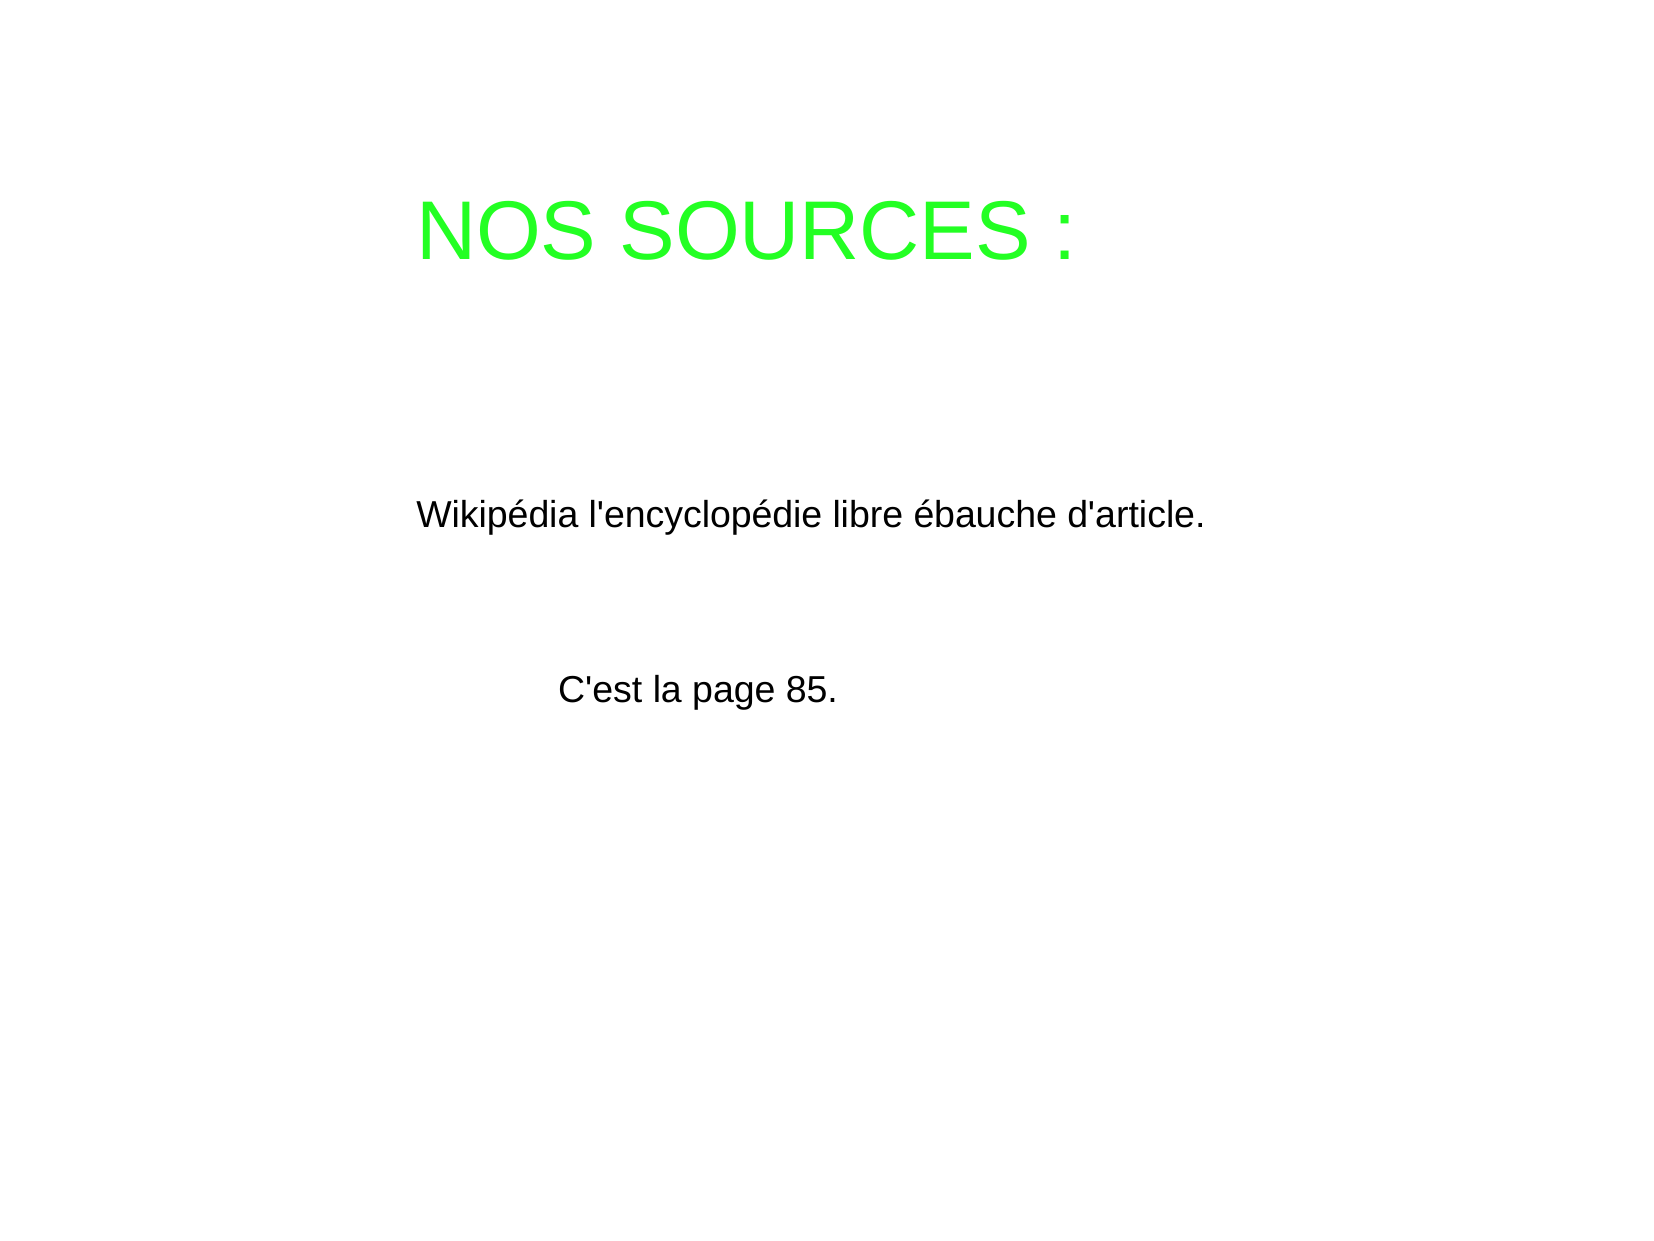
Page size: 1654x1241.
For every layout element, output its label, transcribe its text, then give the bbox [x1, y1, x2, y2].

text_box NOS SOURCES : [401, 177, 1217, 427]
text_box C'est la page 85. [543, 661, 1123, 720]
text_box Wikipédia l'encyclopédie libre ébauche d'article. [401, 486, 1642, 545]
